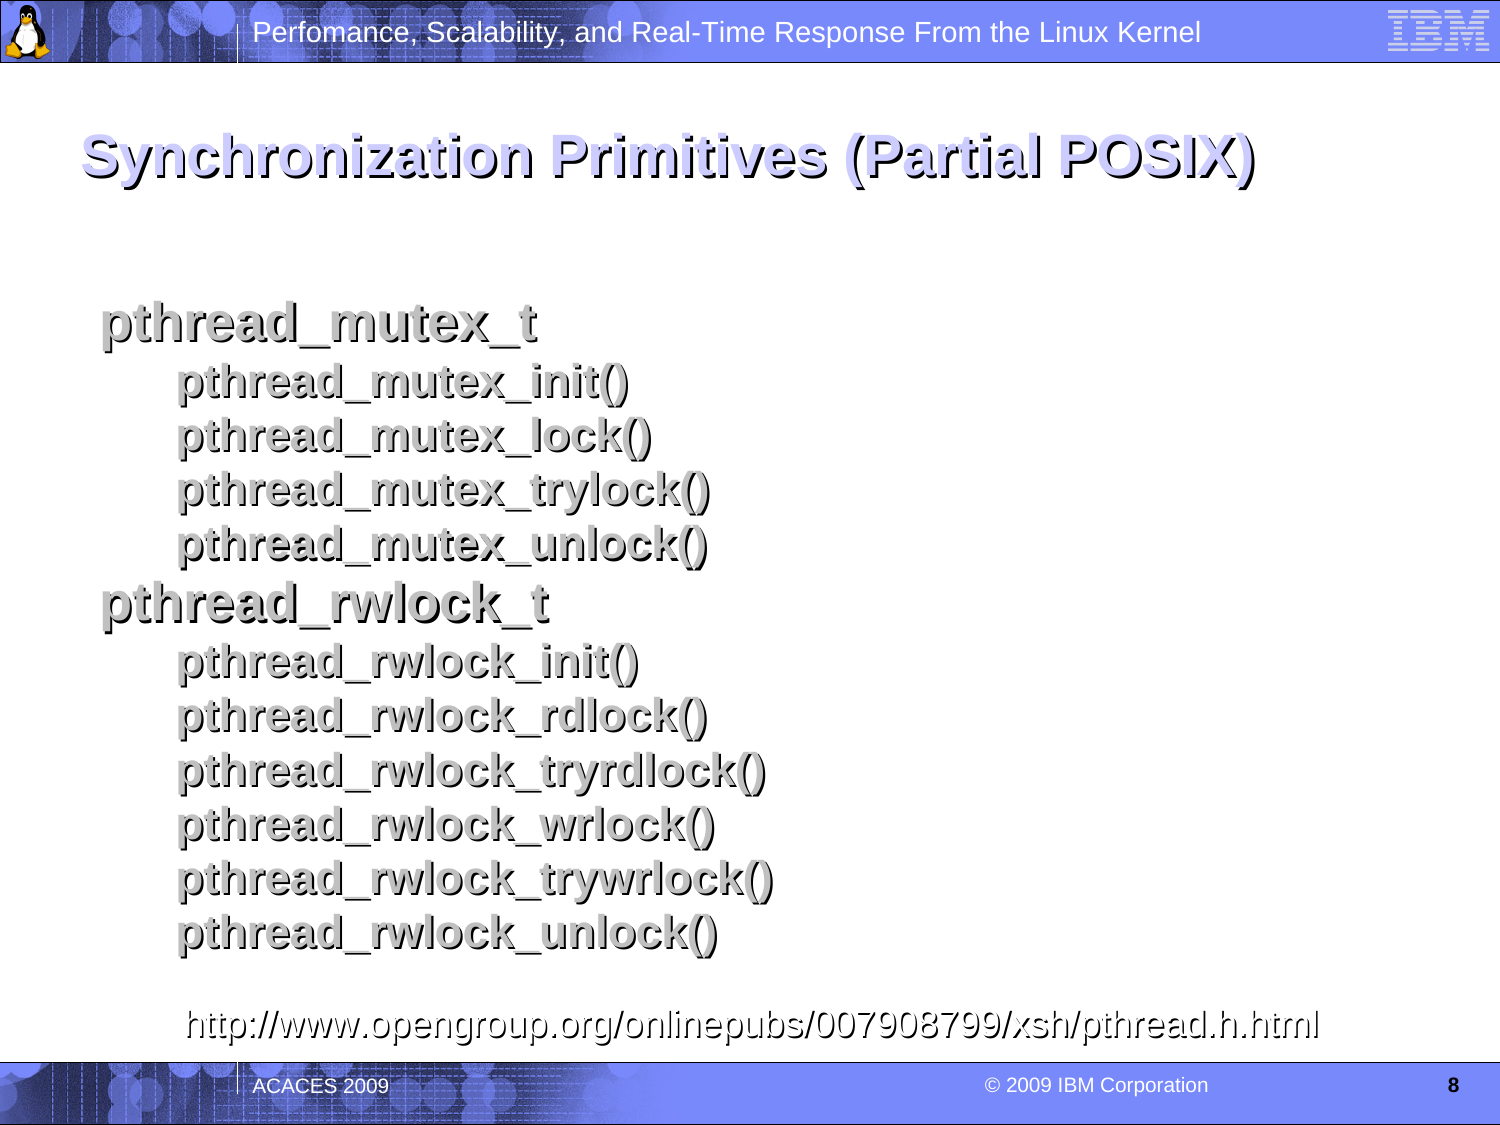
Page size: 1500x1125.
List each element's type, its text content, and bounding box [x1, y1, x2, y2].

picture [1, 1, 1500, 62]
list pthread_mutex_t pthread_mutex_init() pthread_mutex_lock() pthread_mutex_trylock() pthread_mutex_unlock() pthread_rwlock_t pthread_rwlock_init() pthread_rwlock_rdlock() pthread_rwlock_tryrdlock() pthread_rwlock_wrlock() pthread_rwlock_trywrlock() pthread_rwlock_unlock() [99, 291, 1389, 1022]
picture [0, 1063, 1500, 1124]
text_box http://www.opengroup.org/onlinepubs/007908799/xsh/pthread.h.html [168, 995, 1334, 1053]
title Synchronization Primitives (Partial POSIX) [79, 116, 1433, 199]
